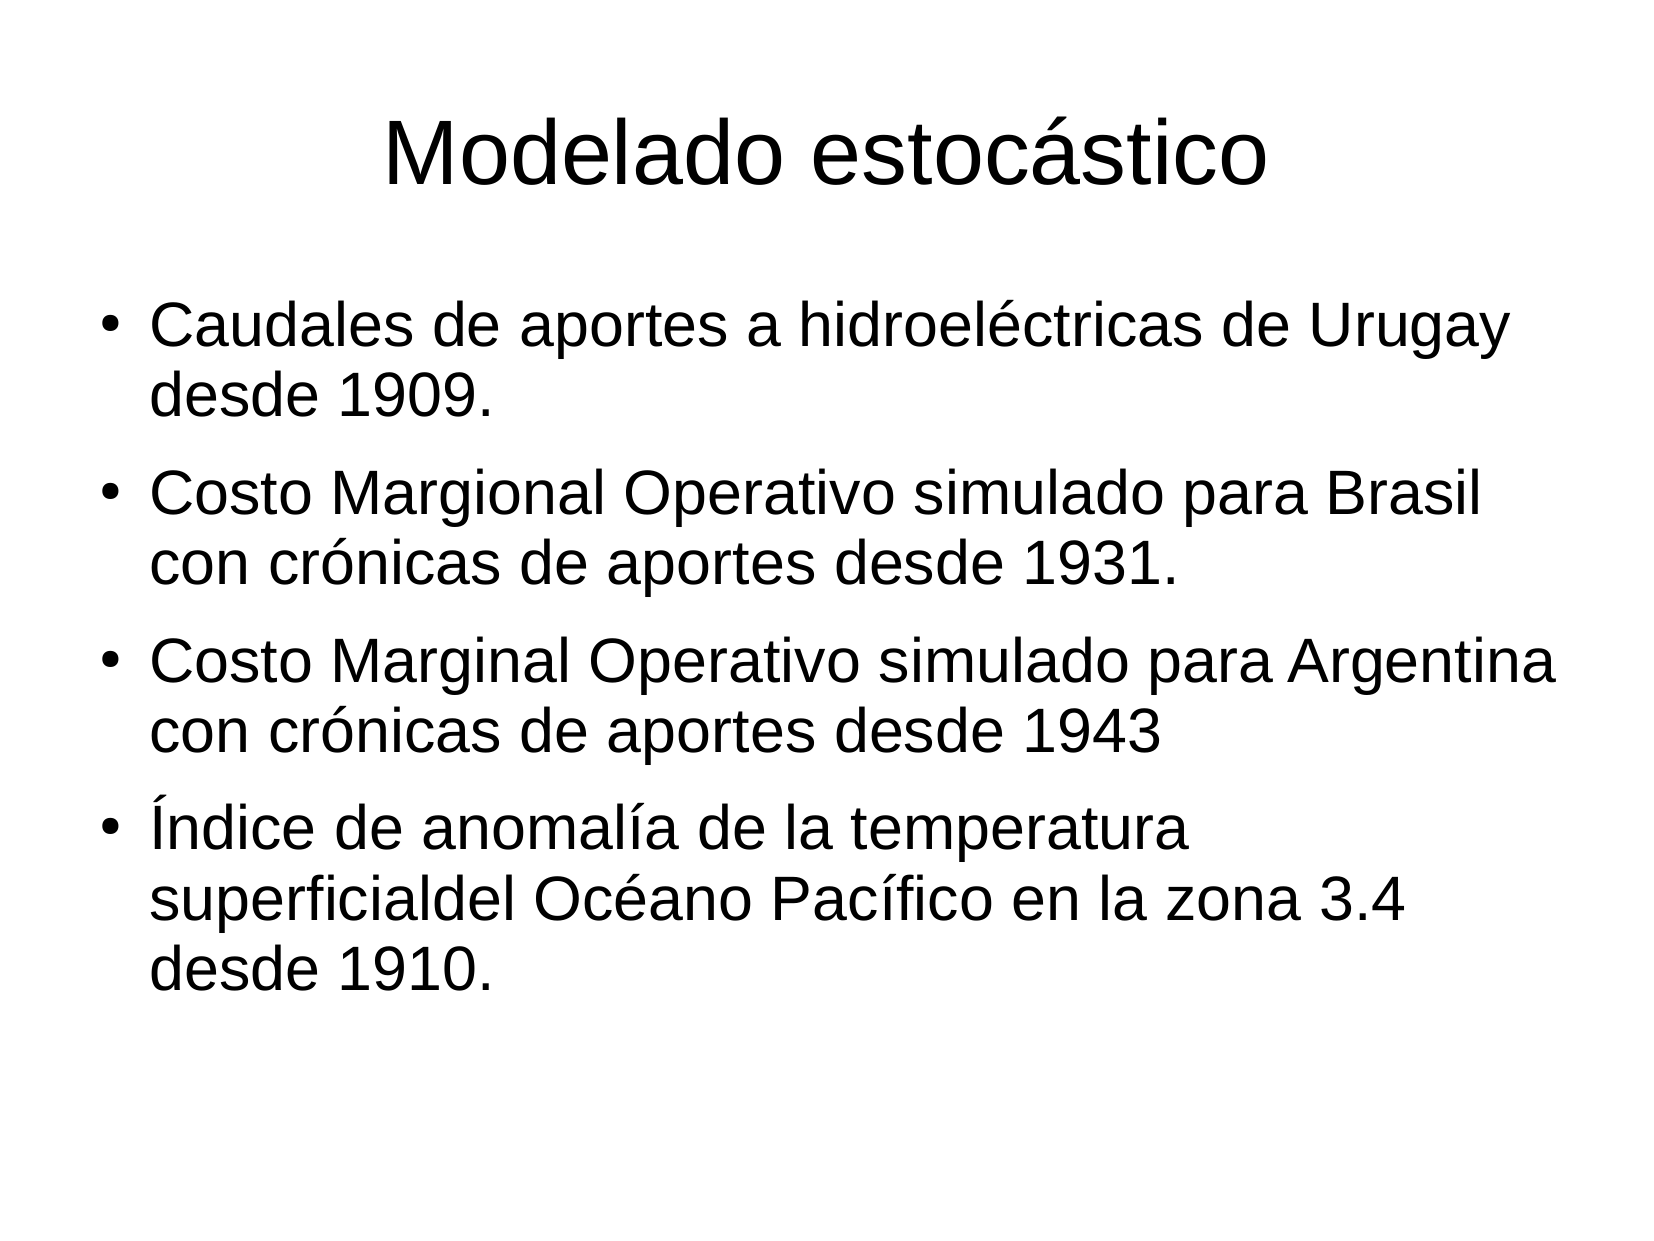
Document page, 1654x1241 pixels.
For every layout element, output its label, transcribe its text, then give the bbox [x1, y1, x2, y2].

title Modelado estocástico [82, 49, 1571, 257]
list Caudales de aportes a hidroeléctricas de Urugay desde 1909. Costo Margional Operativo simulado para Brasil con crónicas de aportes desde 1931. Costo Marginal Operativo simulado para Argentina con crónicas de aportes desde 1943 Índice de anomalía de la temperatura superficialdel Océano Pacífico en la zona 3.4 desde 1910. [82, 290, 1571, 1010]
